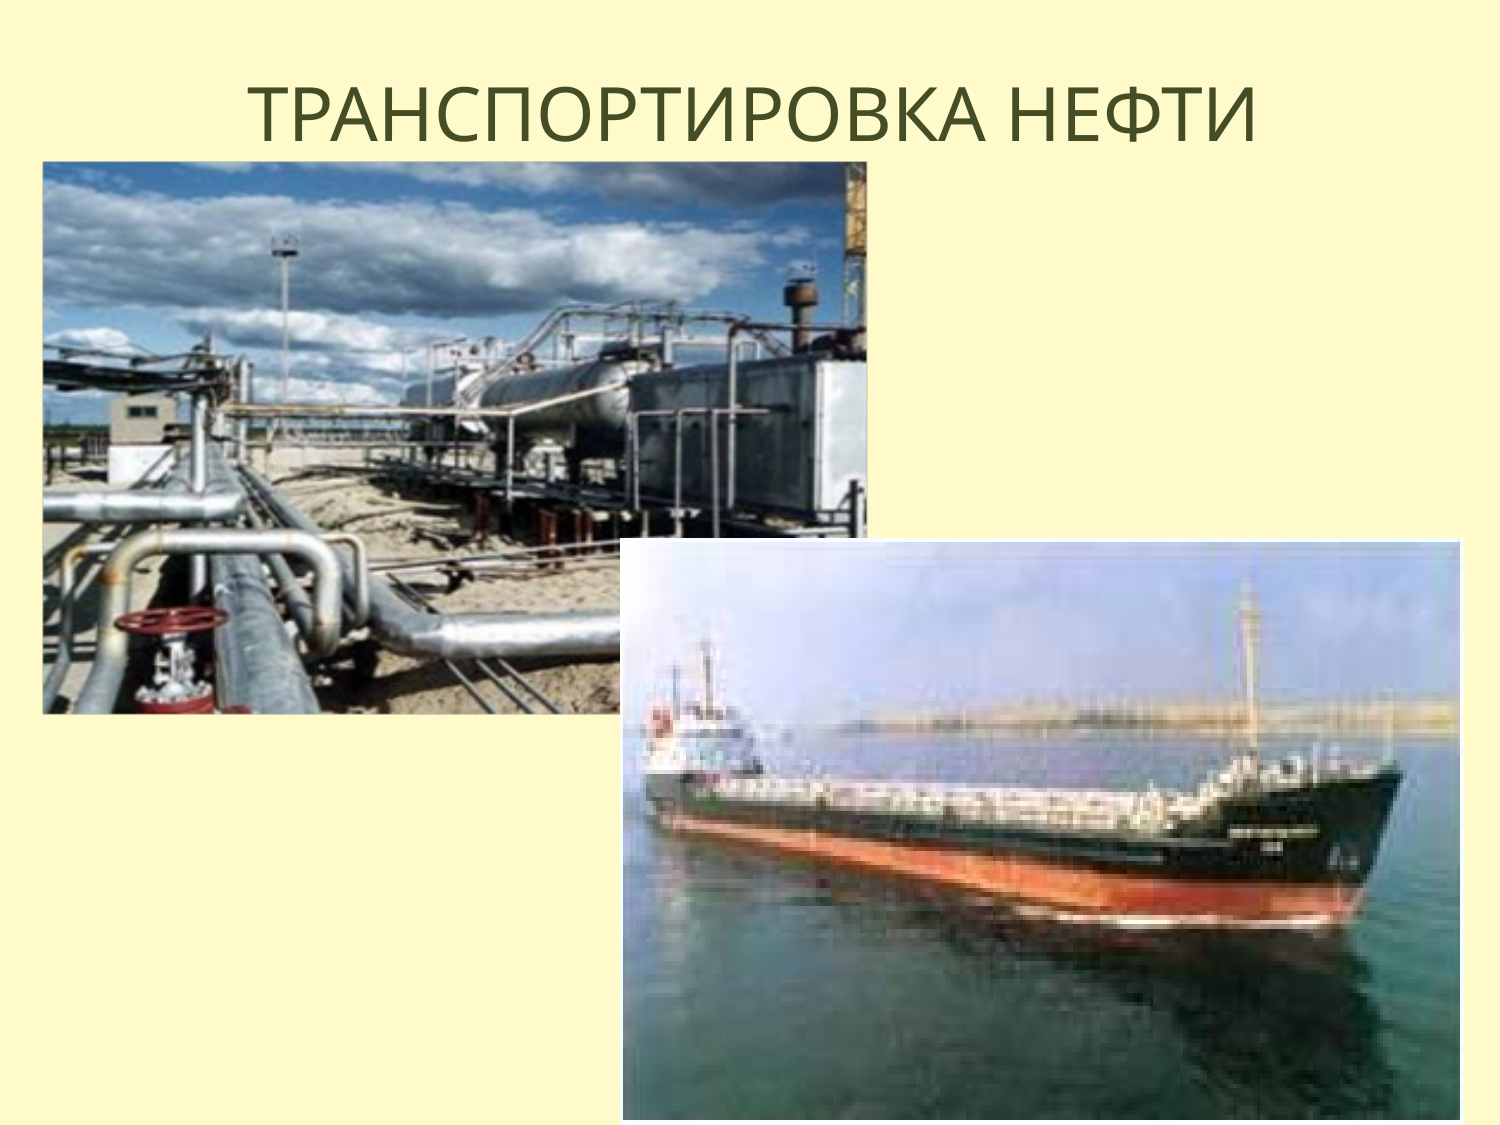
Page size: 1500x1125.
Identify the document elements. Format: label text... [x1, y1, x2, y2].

picture [41, 160, 1464, 1125]
title Транспортировка нефти [41, 42, 1467, 181]
